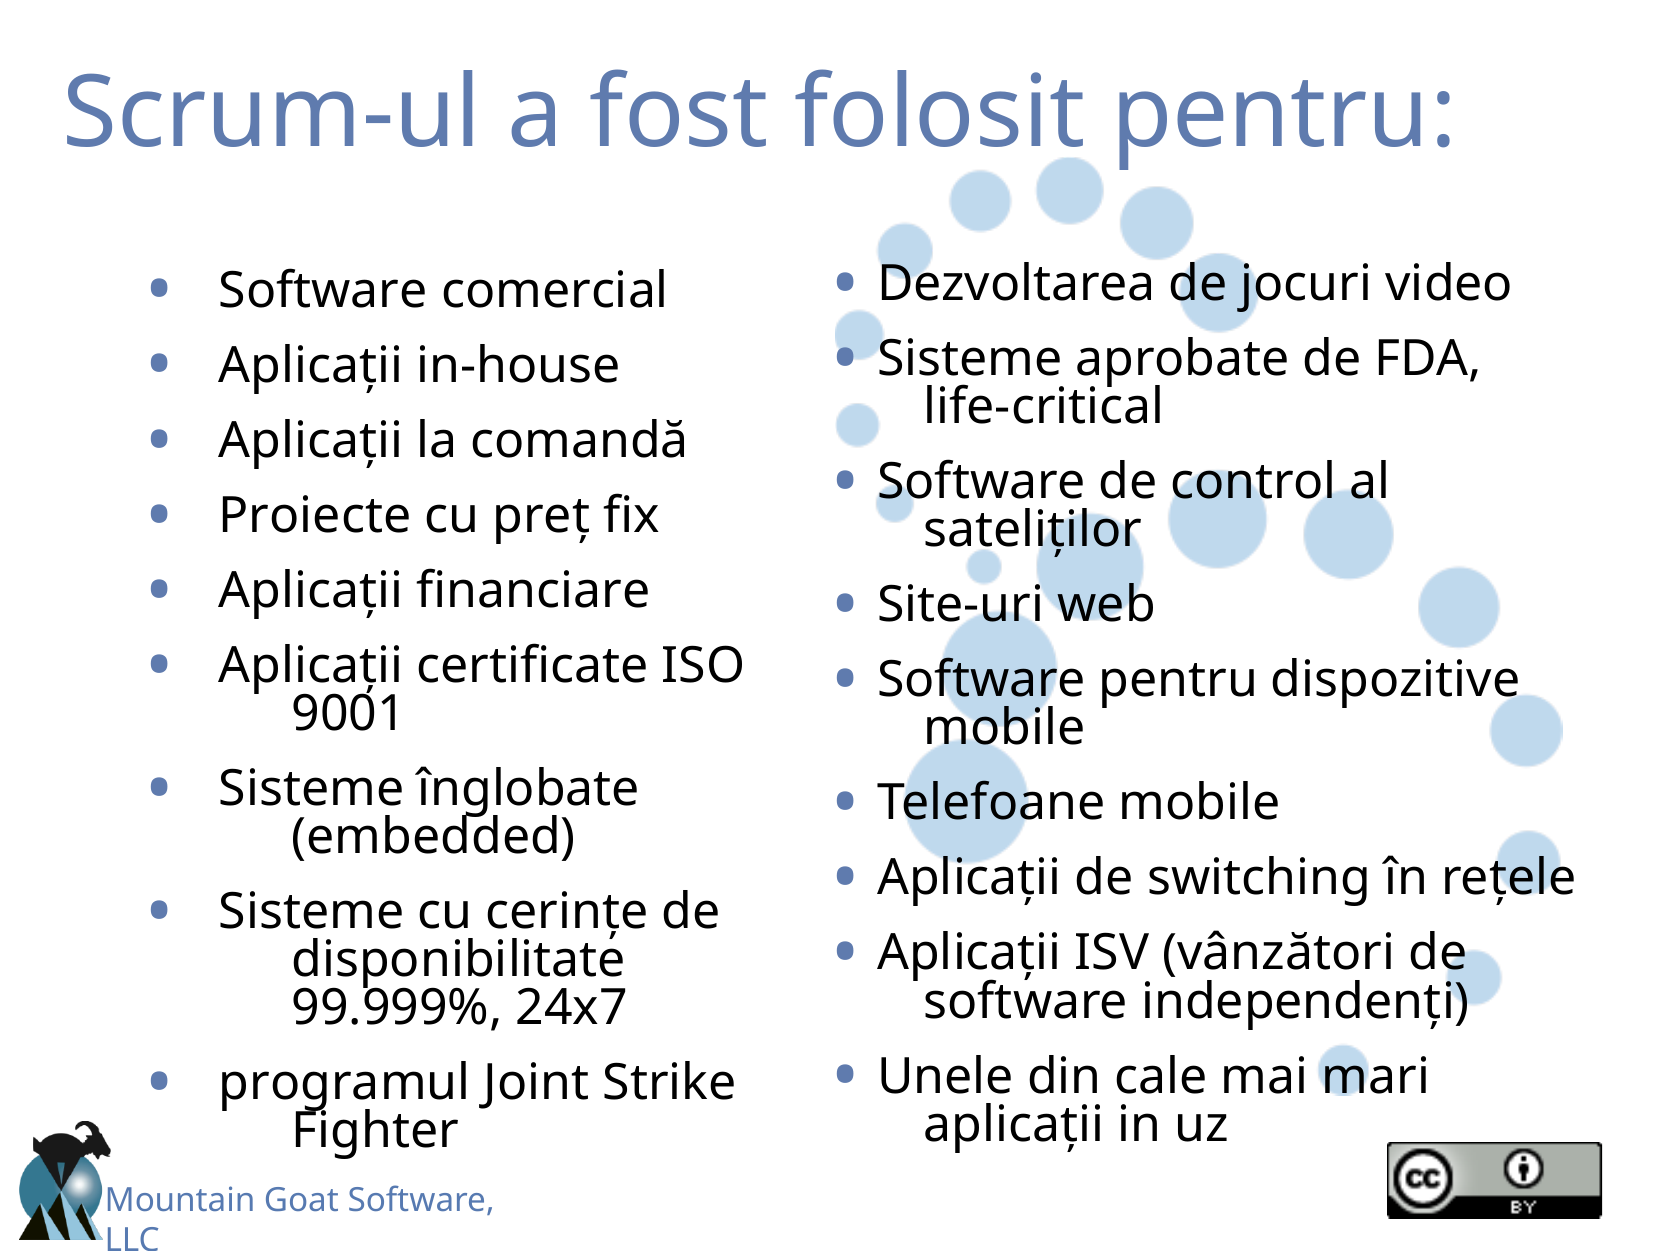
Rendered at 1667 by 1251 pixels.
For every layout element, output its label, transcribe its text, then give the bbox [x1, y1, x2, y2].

title Scrum-ul a fost folosit pentru: [56, 18, 1609, 194]
list Software comercial Aplicații in-house Aplicații la comandă Proiecte cu preț fix Aplicații financiare Aplicații certificate ISO 9001 Sisteme înglobate (embedded) Sisteme cu cerințe de disponibilitate 99.999%, 24x7 programul Joint Strike Fighter [56, 262, 805, 1169]
text_box Dezvoltarea de jocuri video Sisteme aprobate de FDA, life-critical Software de control al sateliților Site-uri web Software pentru dispozitive mobile Telefoane mobile Aplicații de switching în rețele Aplicații ISV (vânzători de software independenți) Unele din cale mai mari aplicații in uz [831, 263, 1579, 1109]
